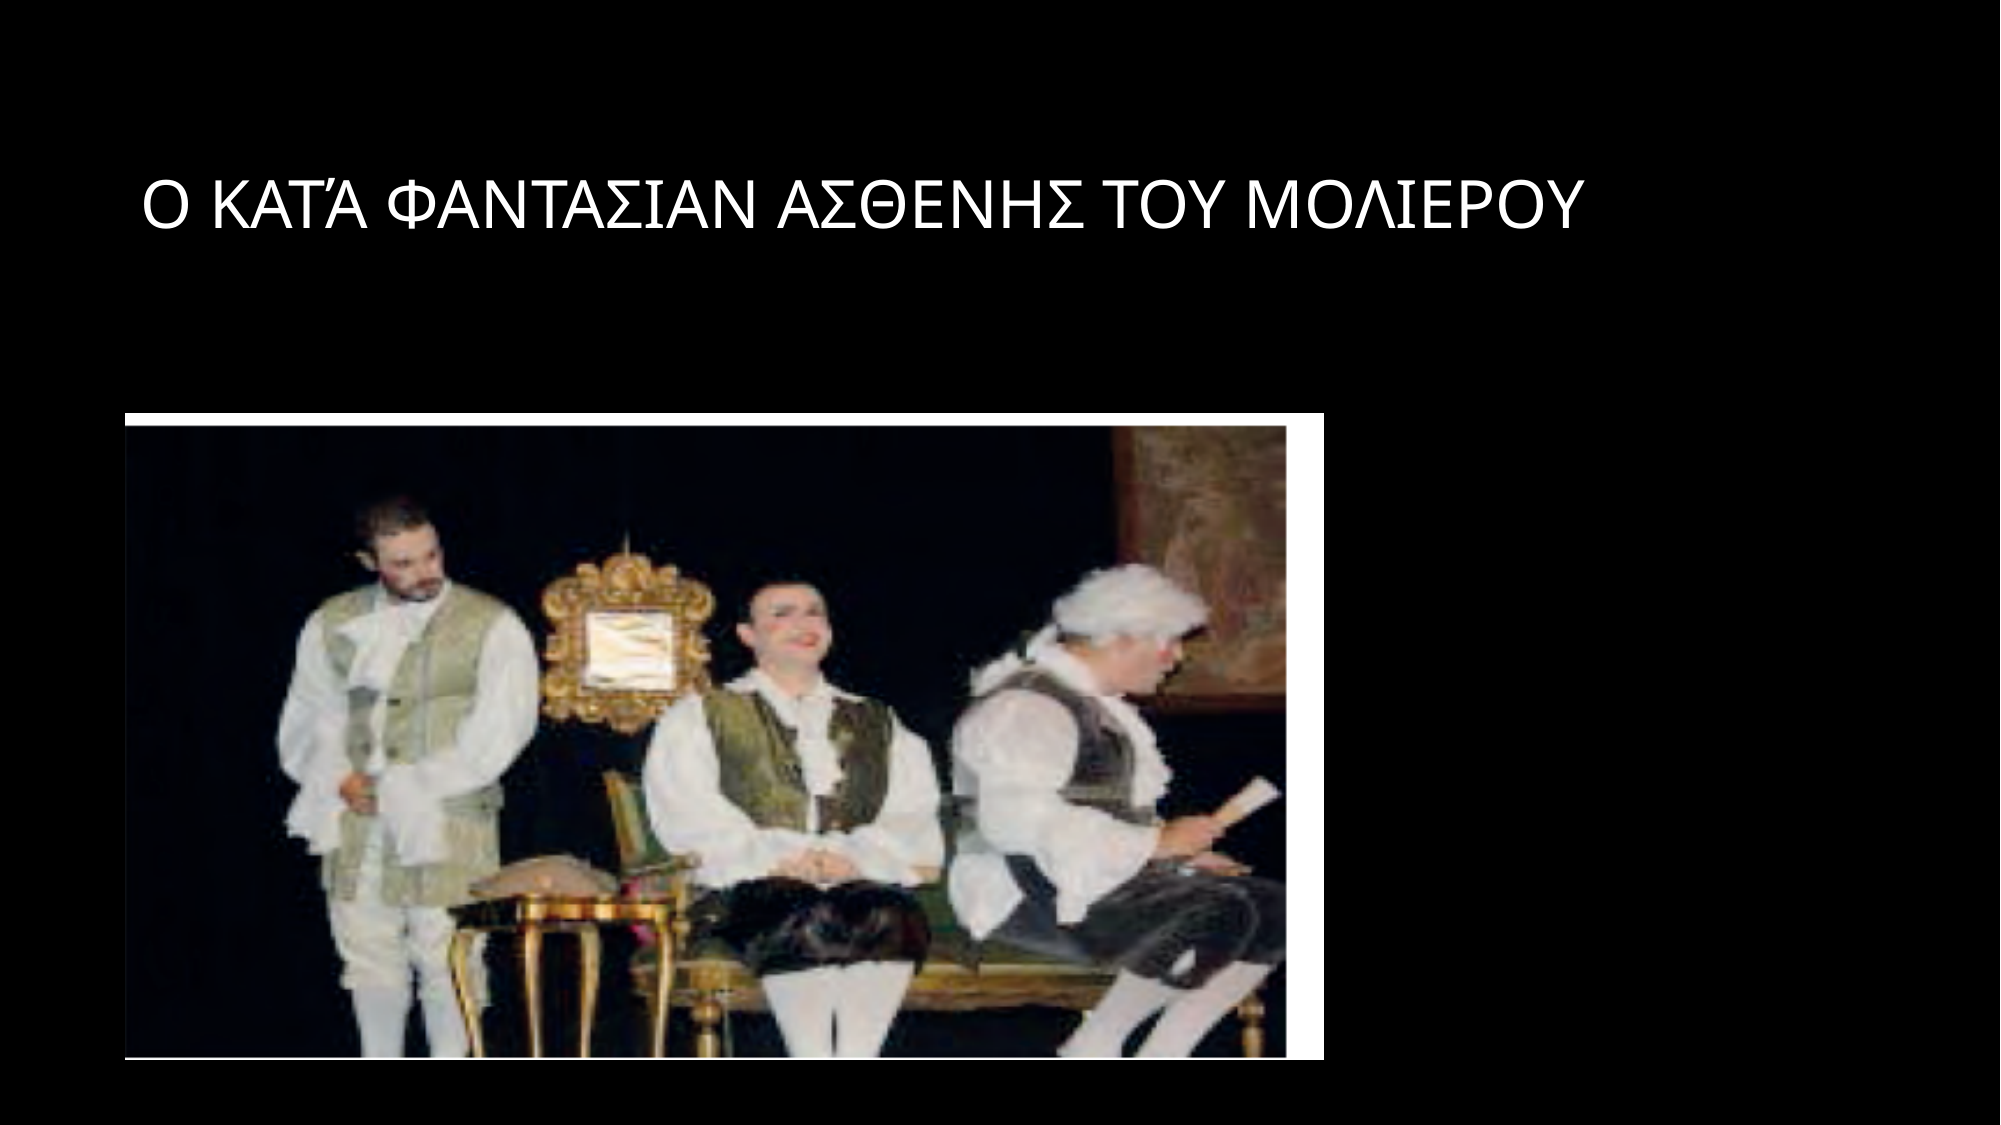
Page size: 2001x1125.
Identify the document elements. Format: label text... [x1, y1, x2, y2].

title Ο ΚΑΤΆ ΦΑΝΤΑΣΙΑΝ ΑΣΘΕΝΗΣ ΤΟΥ ΜΟΛΙΕΡΟΥ [125, 163, 1626, 278]
picture [125, 413, 1324, 1060]
